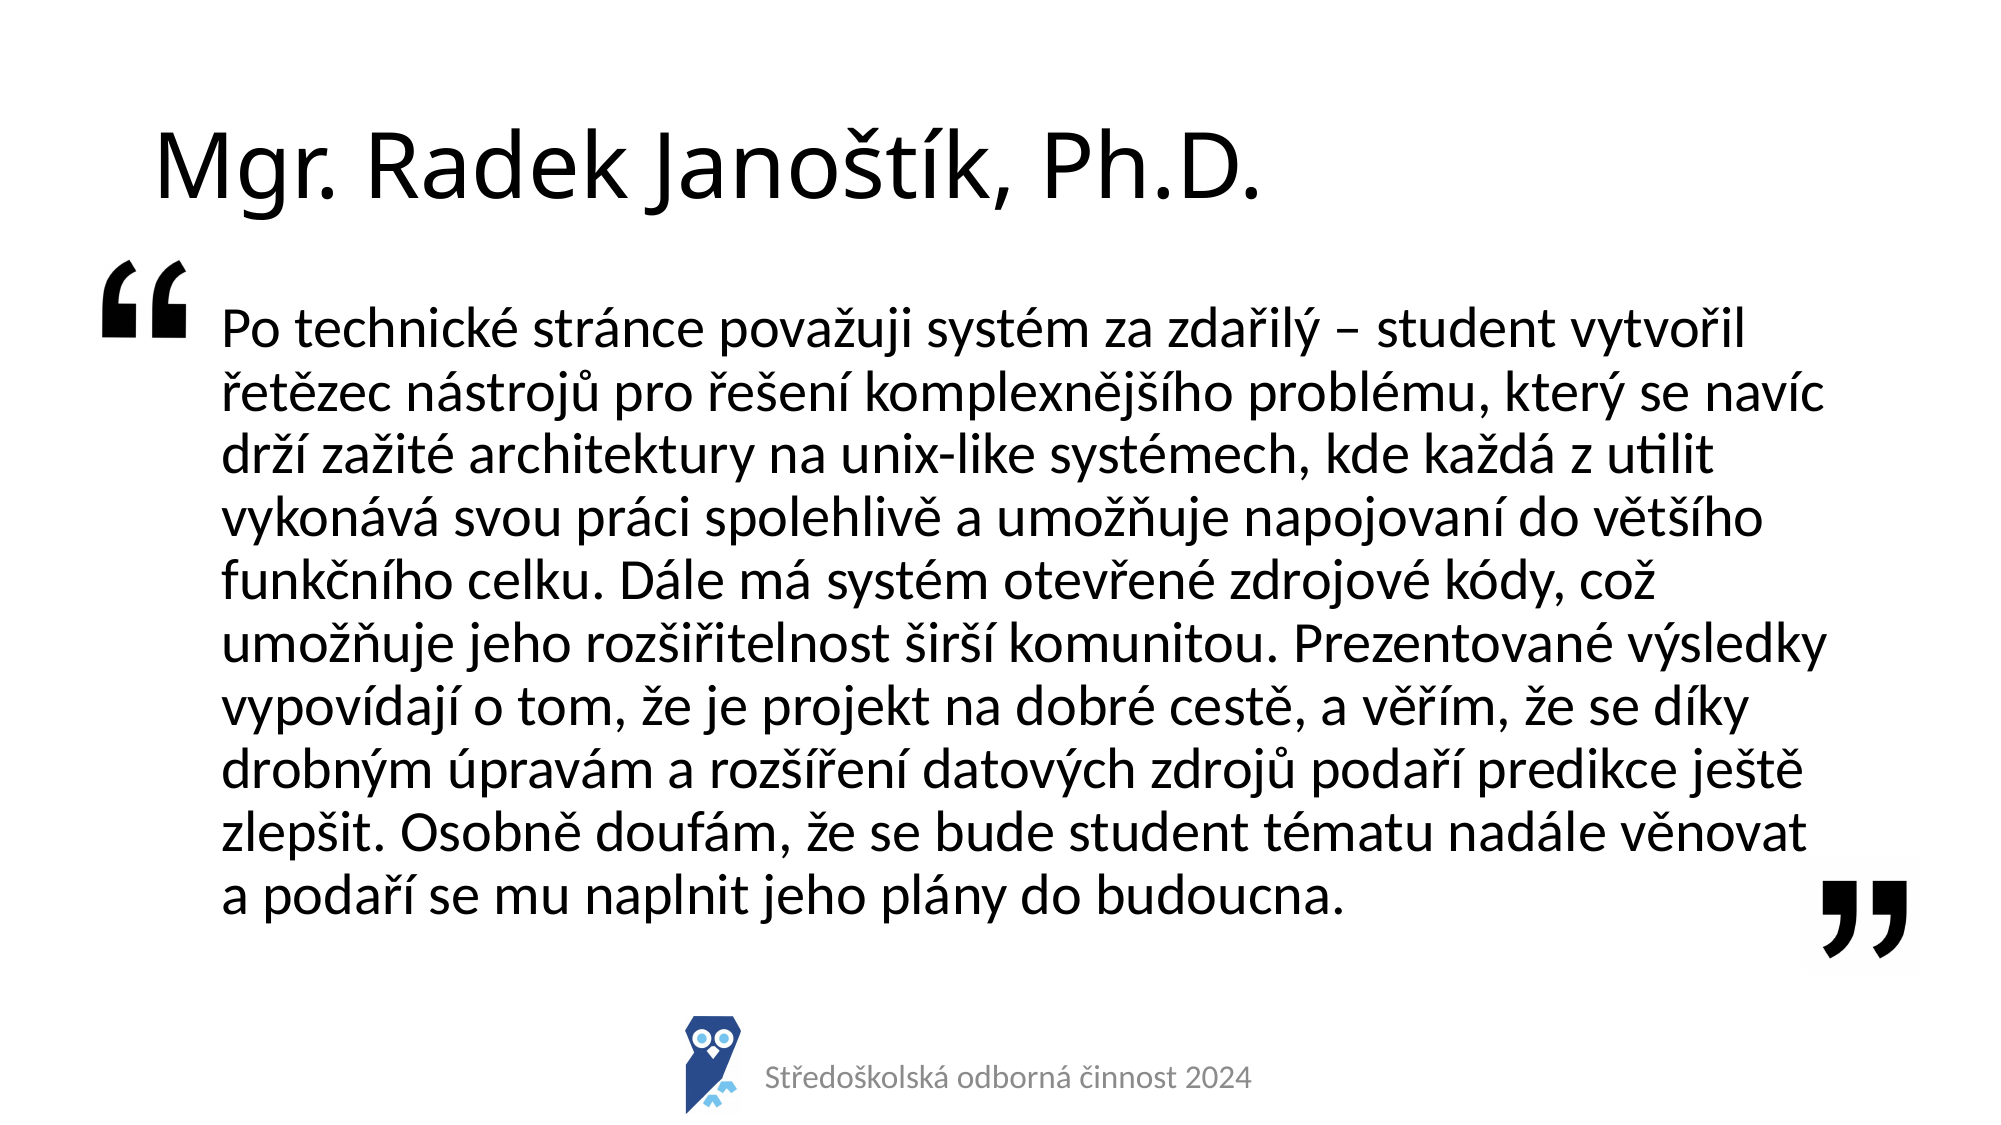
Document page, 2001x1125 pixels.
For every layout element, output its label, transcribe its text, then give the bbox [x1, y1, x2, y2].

picture [685, 1016, 741, 1114]
title Mgr. Radek Janoštík, Ph.D. [137, 59, 1863, 278]
footer Středoškolská odborná činnost 2024 [748, 1044, 1269, 1105]
picture [1801, 856, 1920, 975]
picture [87, 236, 207, 356]
list Po technické stránce považuji systém za zdařilý – student vytvořil řetězec nástrojů pro řešení komplexnějšího problému, který se navíc drží zažité architektury na unix-like systémech, kde každá z utilit vykonává svou práci spolehlivě a umožňuje napojovaní do většího funkčního celku. Dále má systém otevřené zdrojové kódy, což umožňuje jeho rozšiřitelnost širší komunitou. Prezentované výsledky vypovídají o tom, že je projekt na dobré cestě, a věřím, že se díky drobným úpravám a rozšíření datových zdrojů podaří predikce ještě zlepšit. Osobně doufám, že se bude student tématu nadále věnovat a podaří se mu naplnit jeho plány do budoucna. [135, 290, 1861, 1004]
